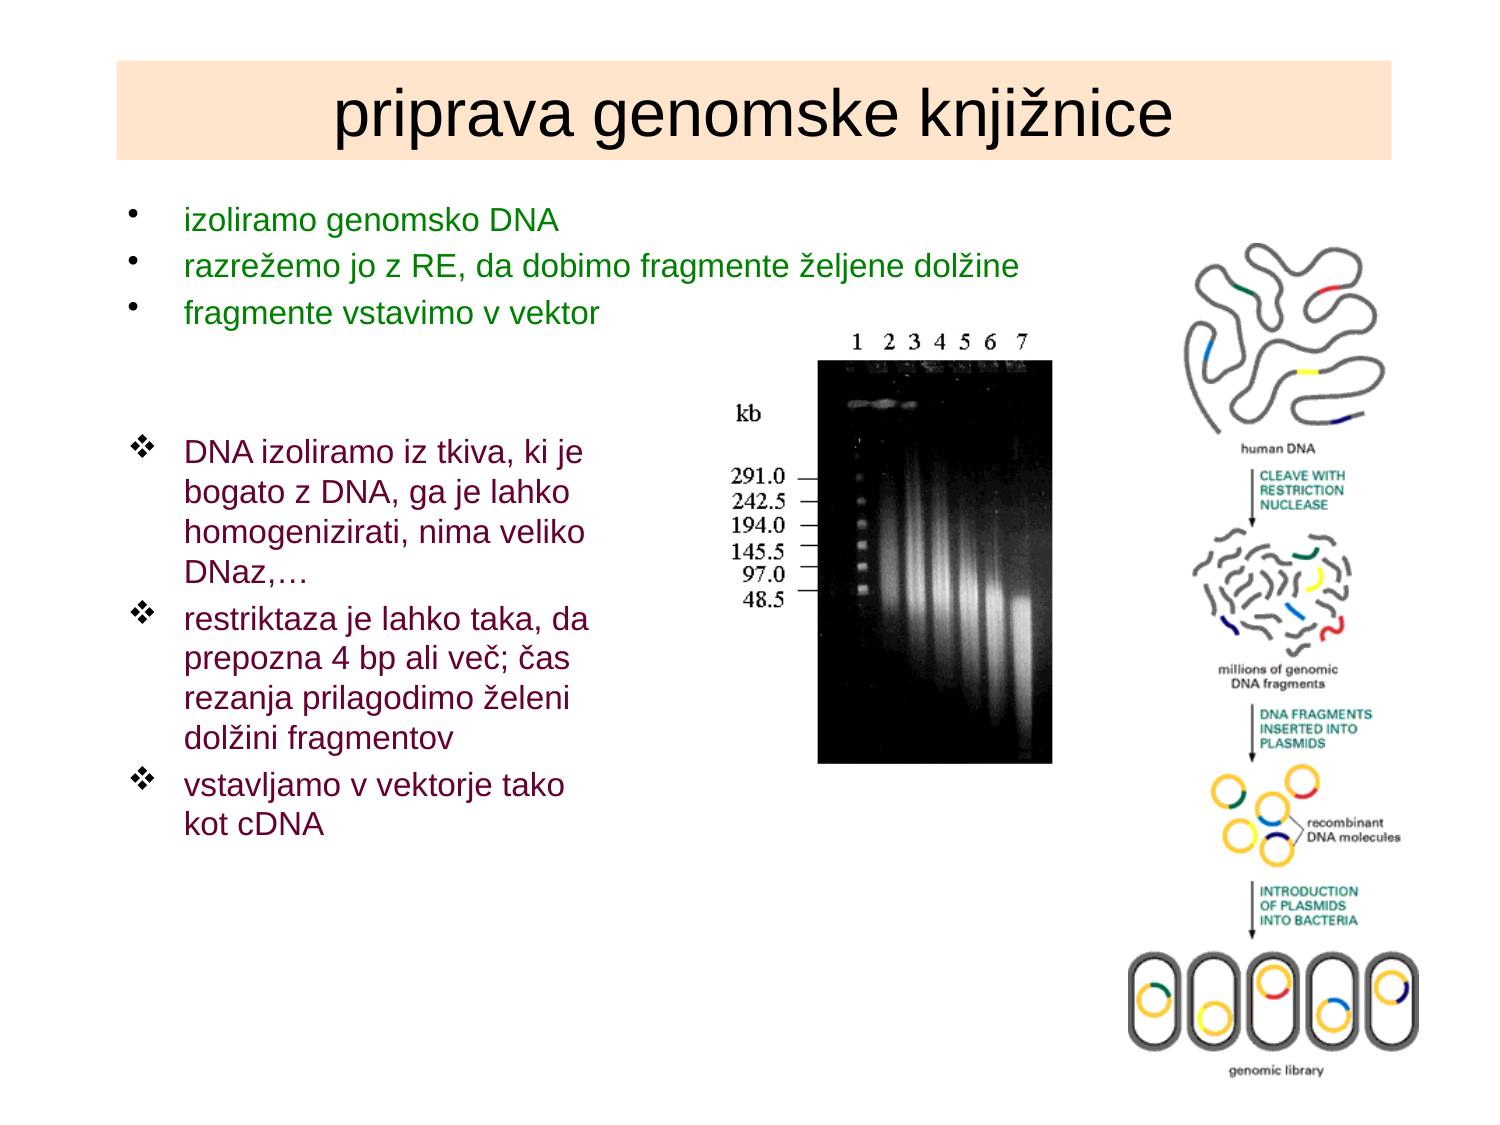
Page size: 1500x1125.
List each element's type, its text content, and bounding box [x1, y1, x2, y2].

picture [1128, 243, 1419, 1081]
list izoliramo genomsko DNA razrežemo jo z RE, da dobimo fragmente željene dolžine fragmente vstavimo v vektor DNA izoliramo iz tkiva, ki je bogato z DNA, ga je lahko homogenizirati, nima veliko DNaz,… restriktaza je lahko taka, da prepozna 4 bp ali več; čas rezanja prilagodimo želeni dolžini fragmentov vstavljamo v vektorje tako kot cDNA [112, 190, 1057, 1065]
title priprava genomske knjižnice [116, 60, 1392, 160]
picture [726, 326, 1053, 764]
